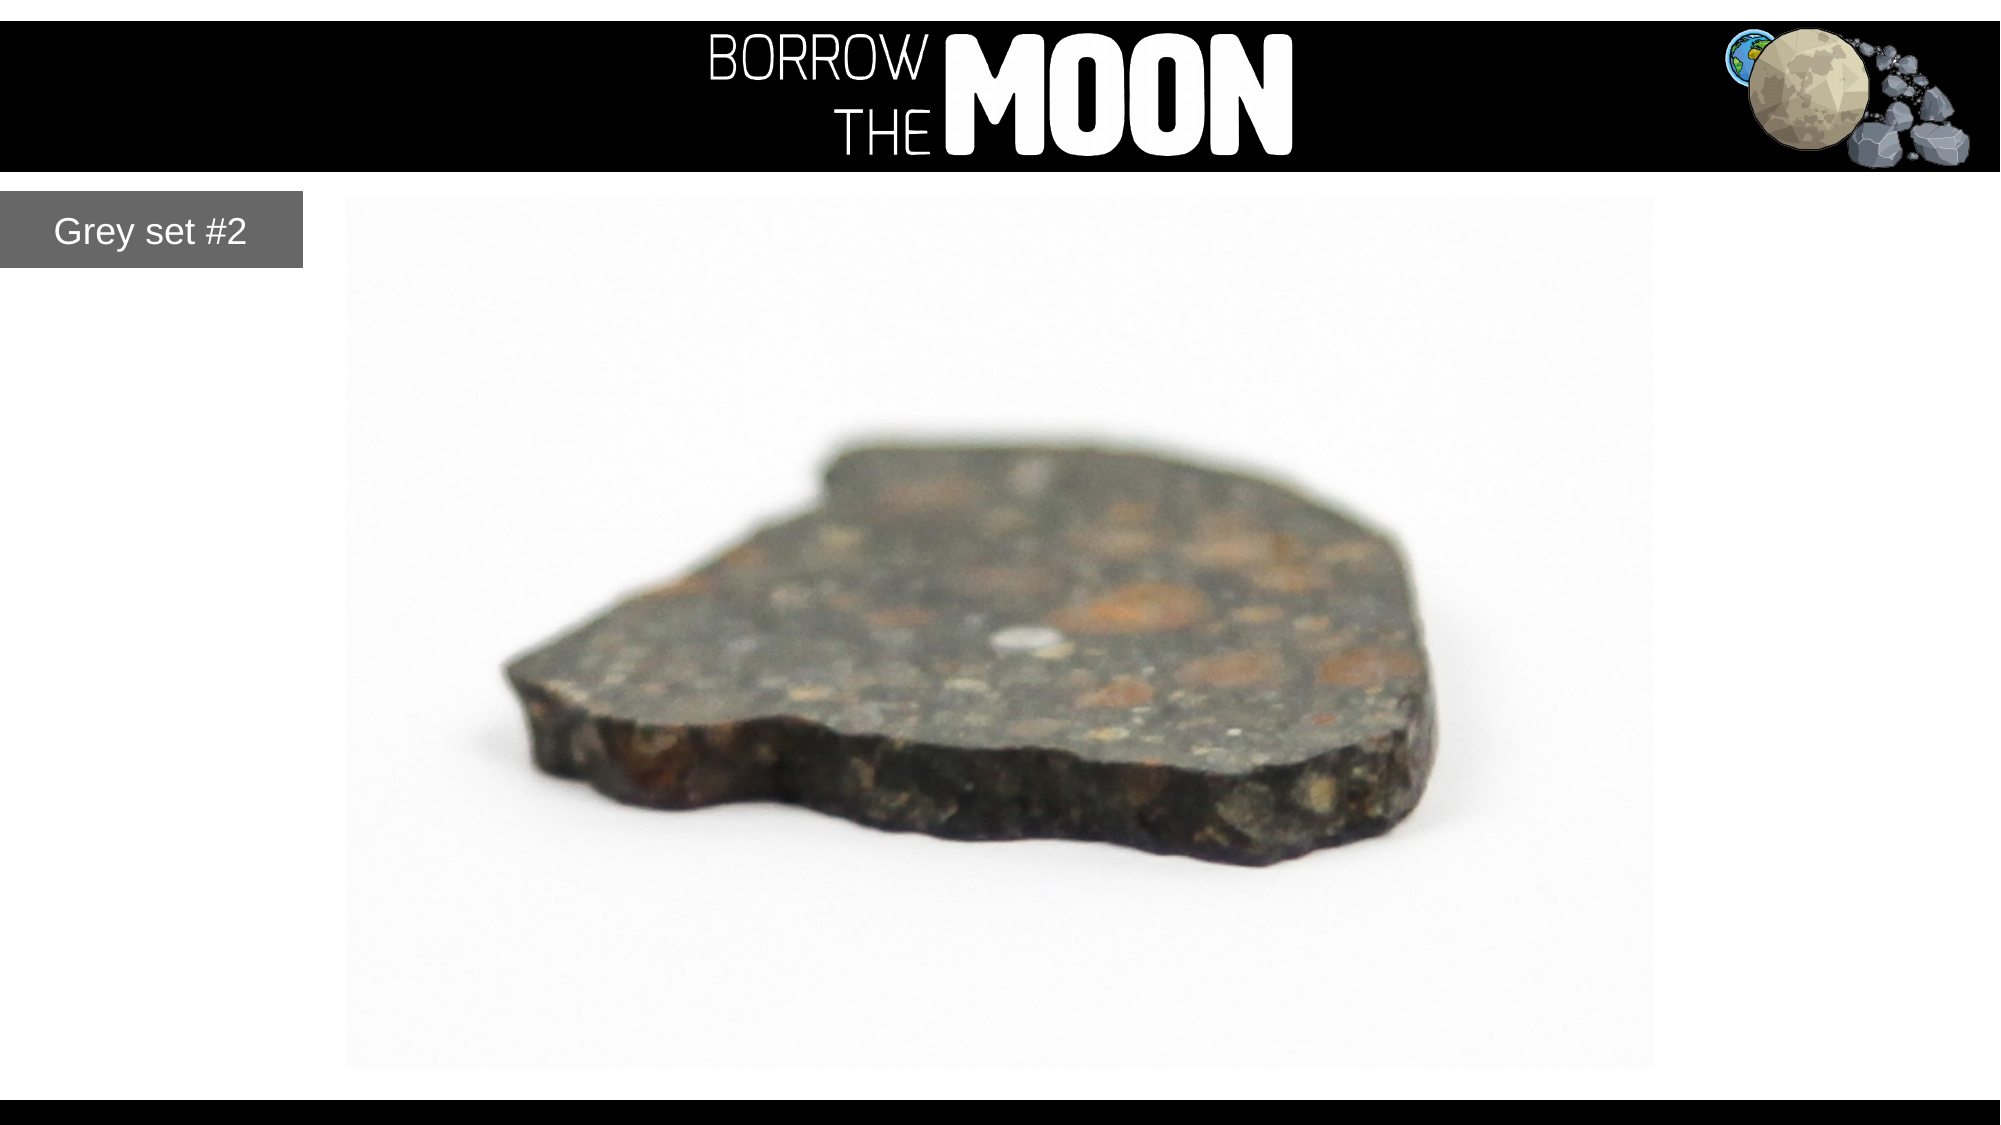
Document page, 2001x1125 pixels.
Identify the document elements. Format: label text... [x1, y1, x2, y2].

picture [346, 197, 1654, 1069]
text_box Grey set #2 [0, 191, 303, 268]
